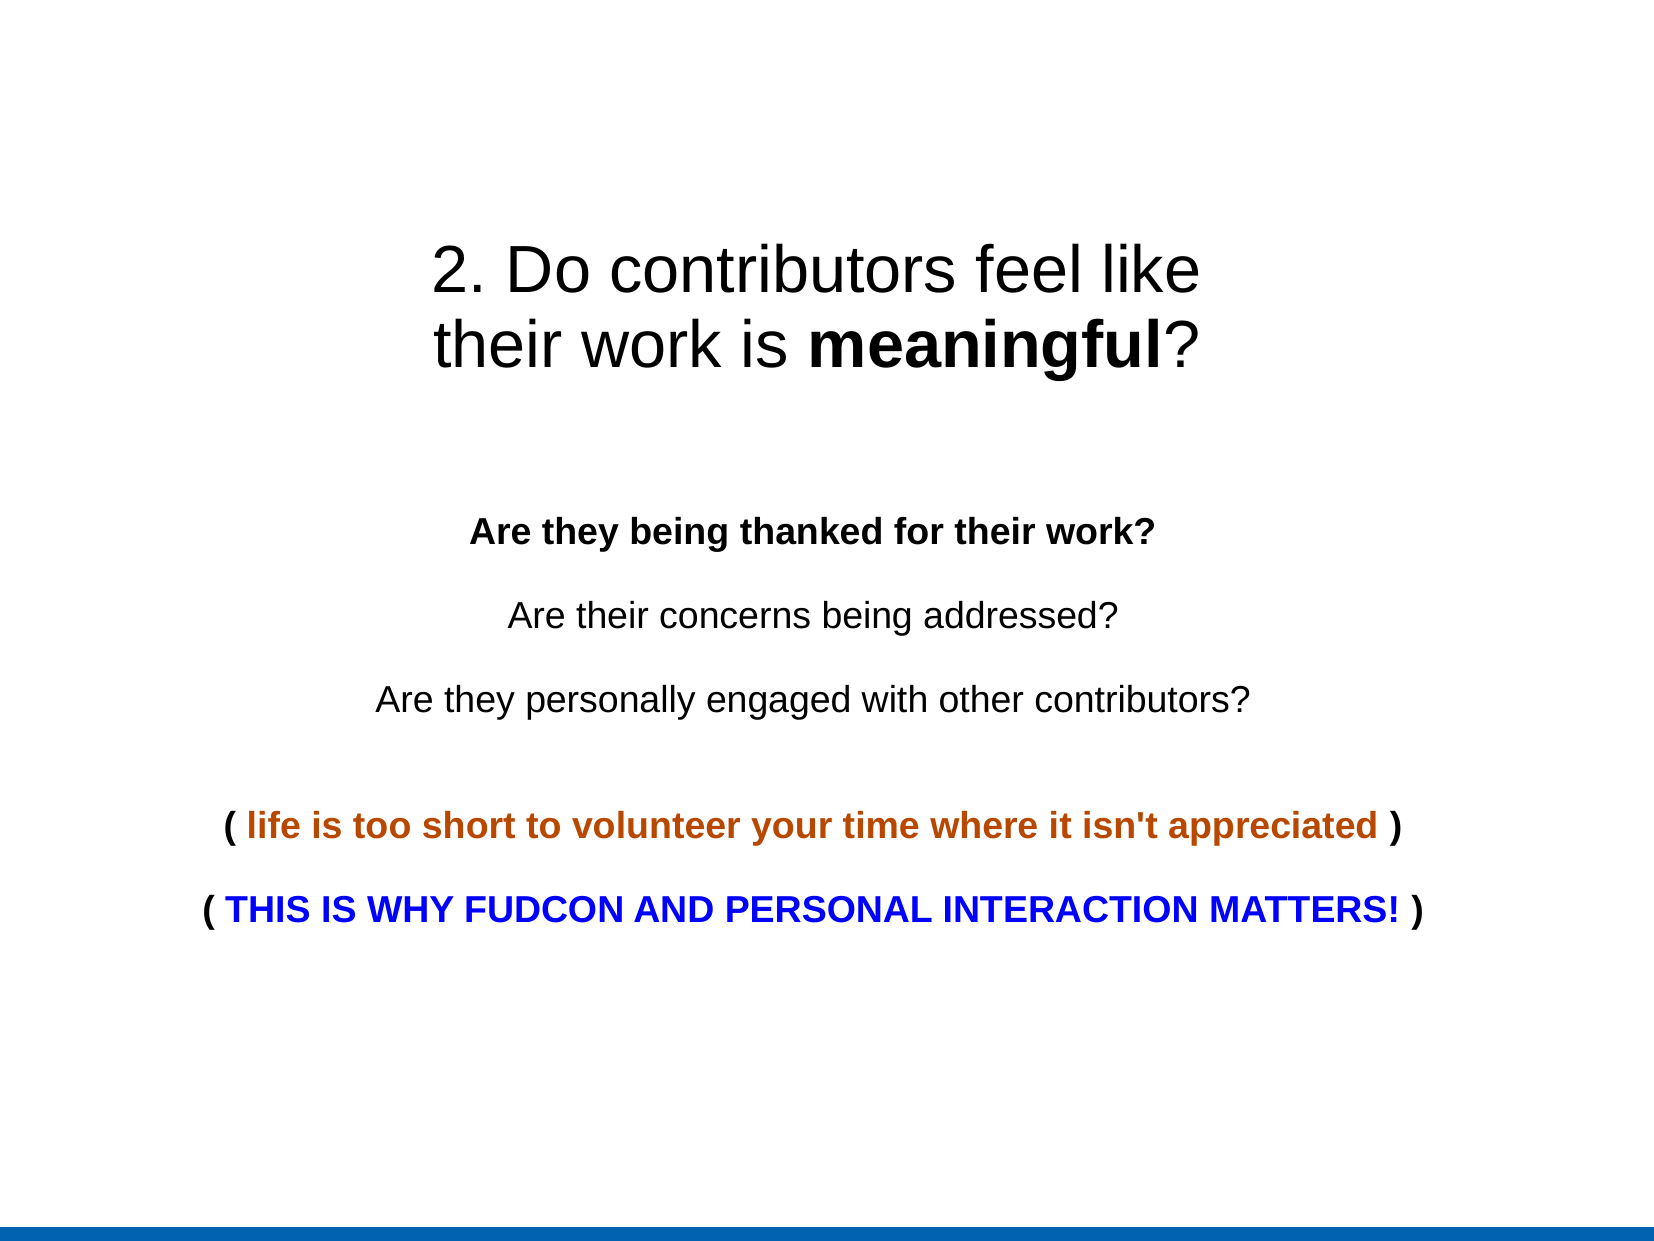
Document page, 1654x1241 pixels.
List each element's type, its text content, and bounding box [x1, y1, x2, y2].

text_box 2. Do contributors feel like their work is meaningful? [112, 225, 1522, 390]
text_box Are they being thanked for their work? Are their concerns being addressed? Are they personally engaged with other contributors? ( life is too short to volunteer your time where it isn't appreciated ) ( THIS IS WHY FUDCON AND PERSONAL INTERACTION MATTERS! ) [187, 502, 1438, 938]
